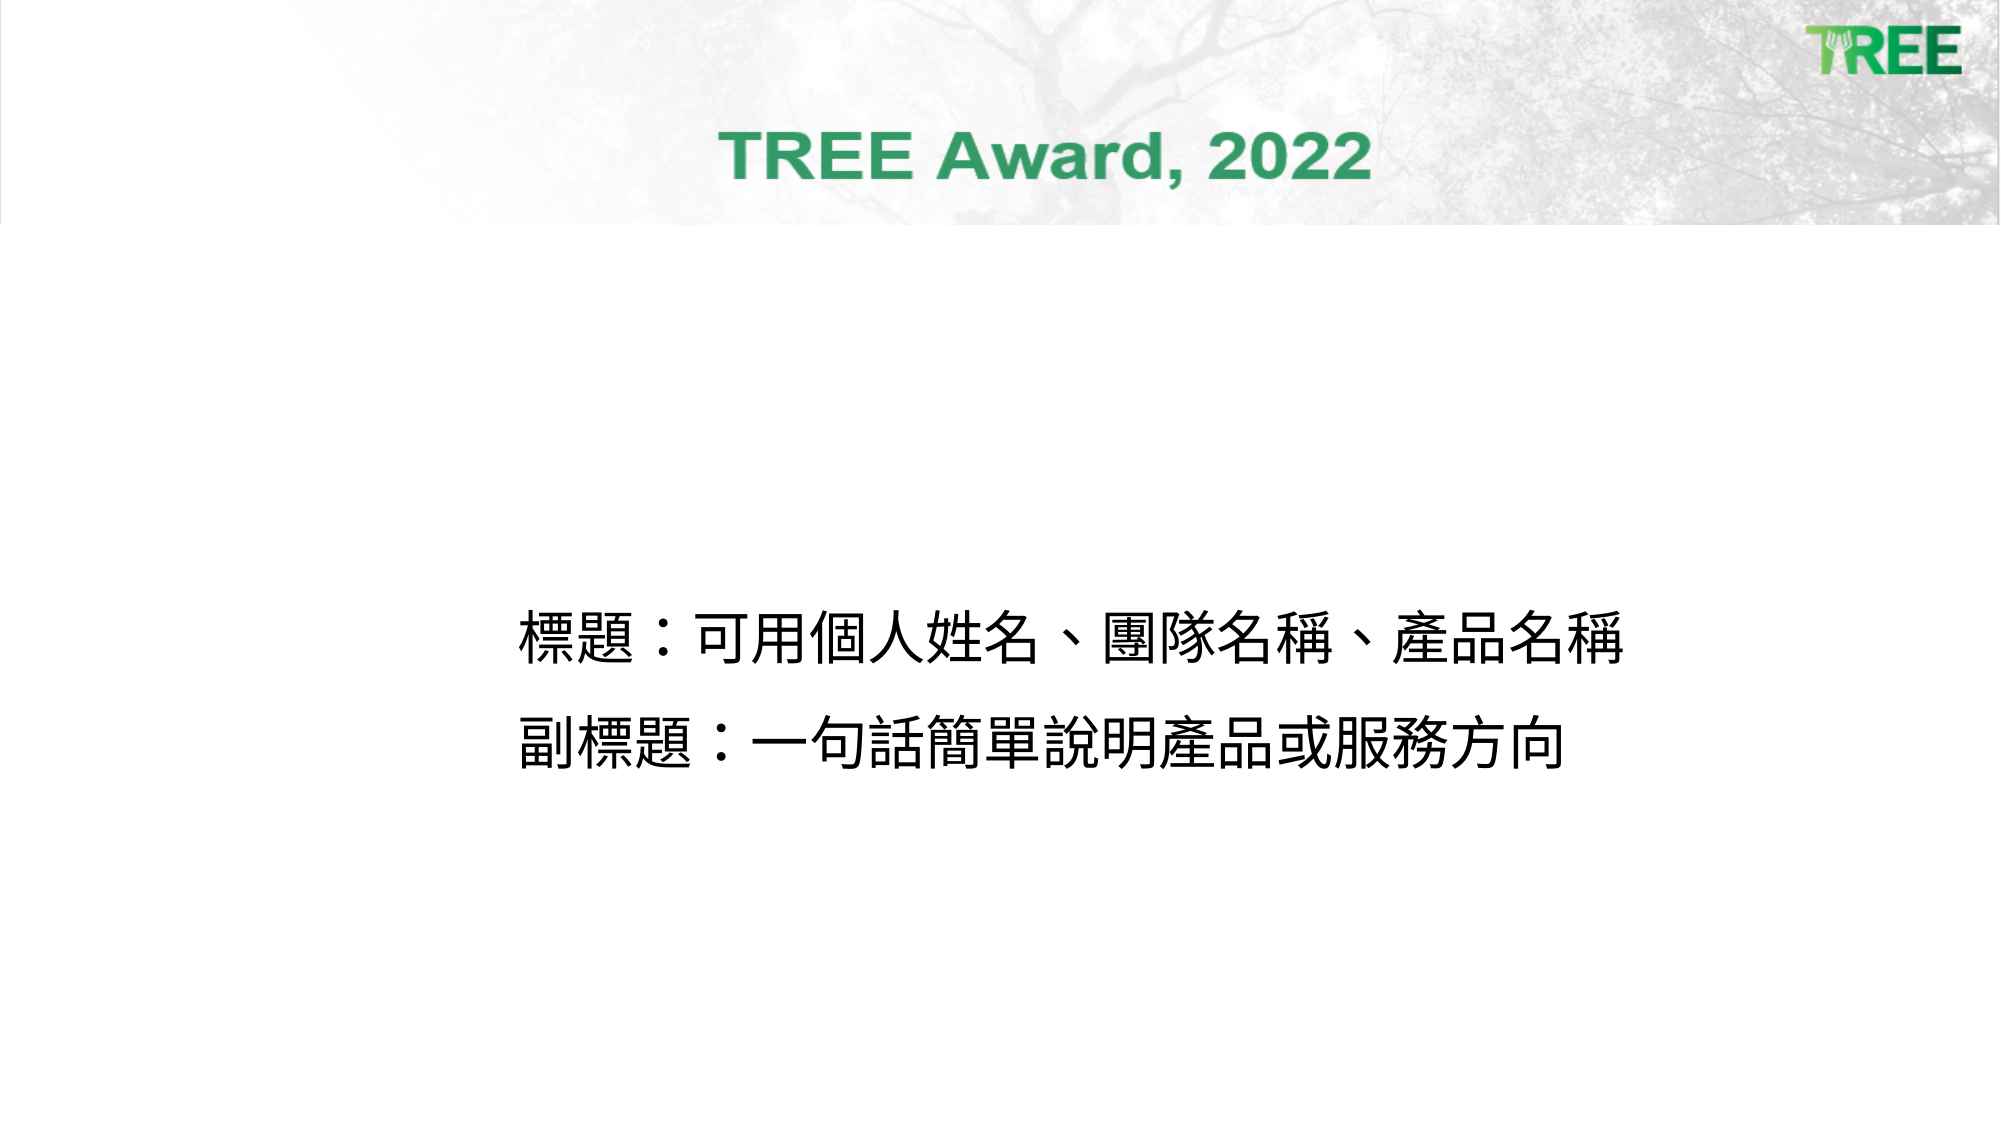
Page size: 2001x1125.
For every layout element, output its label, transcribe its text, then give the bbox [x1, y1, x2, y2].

text_box 標題：可用個人姓名、團隊名稱、產品名稱 副標題：一句話簡單說明產品或服務方向 [497, 545, 1684, 799]
picture [0, 0, 2000, 225]
